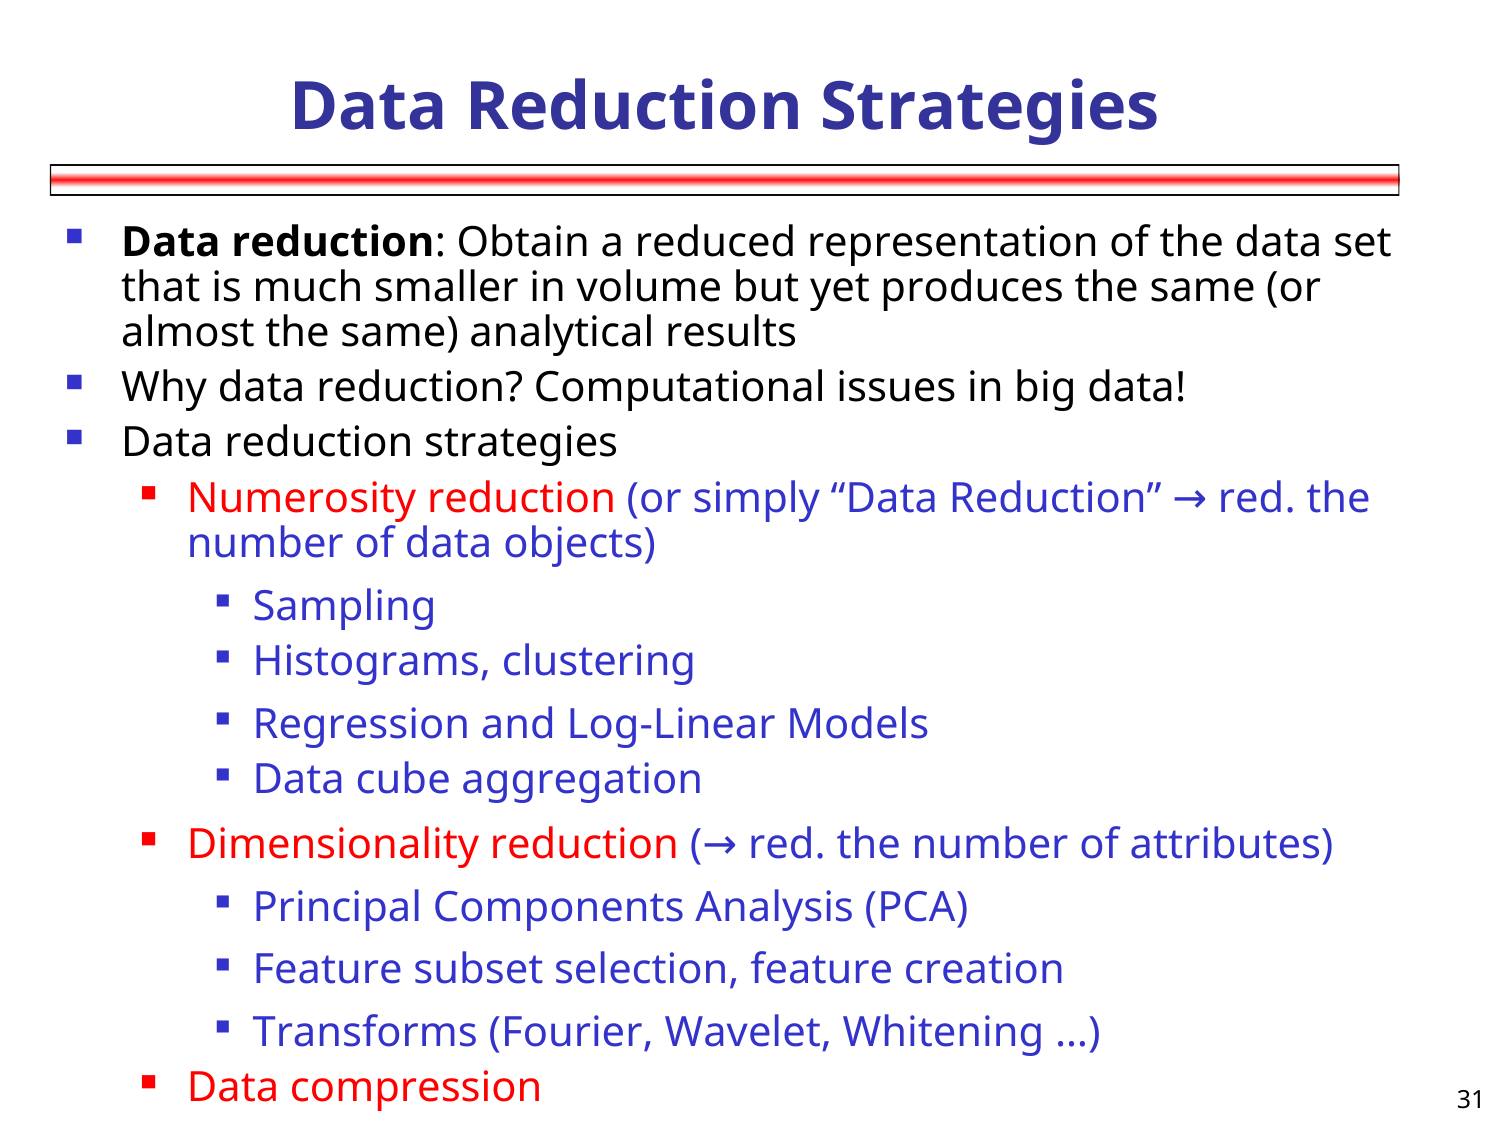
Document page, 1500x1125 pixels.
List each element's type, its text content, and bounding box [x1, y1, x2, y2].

list Data reduction: Obtain a reduced representation of the data set that is much smaller in volume but yet produces the same (or almost the same) analytical results Why data reduction? Computational issues in big data! Data reduction strategies Numerosity reduction (or simply “Data Reduction” → red. the number of data objects) Sampling Histograms, clustering Regression and Log-Linear Models Data cube aggregation Dimensionality reduction (→ red. the number of attributes) Principal Components Analysis (PCA) Feature subset selection, feature creation Transforms (Fourier, Wavelet, Whitening …) Data compression [50, 212, 1463, 1122]
text_box <number> [1187, 1062, 1500, 1125]
title Data Reduction Strategies [212, 37, 1238, 150]
